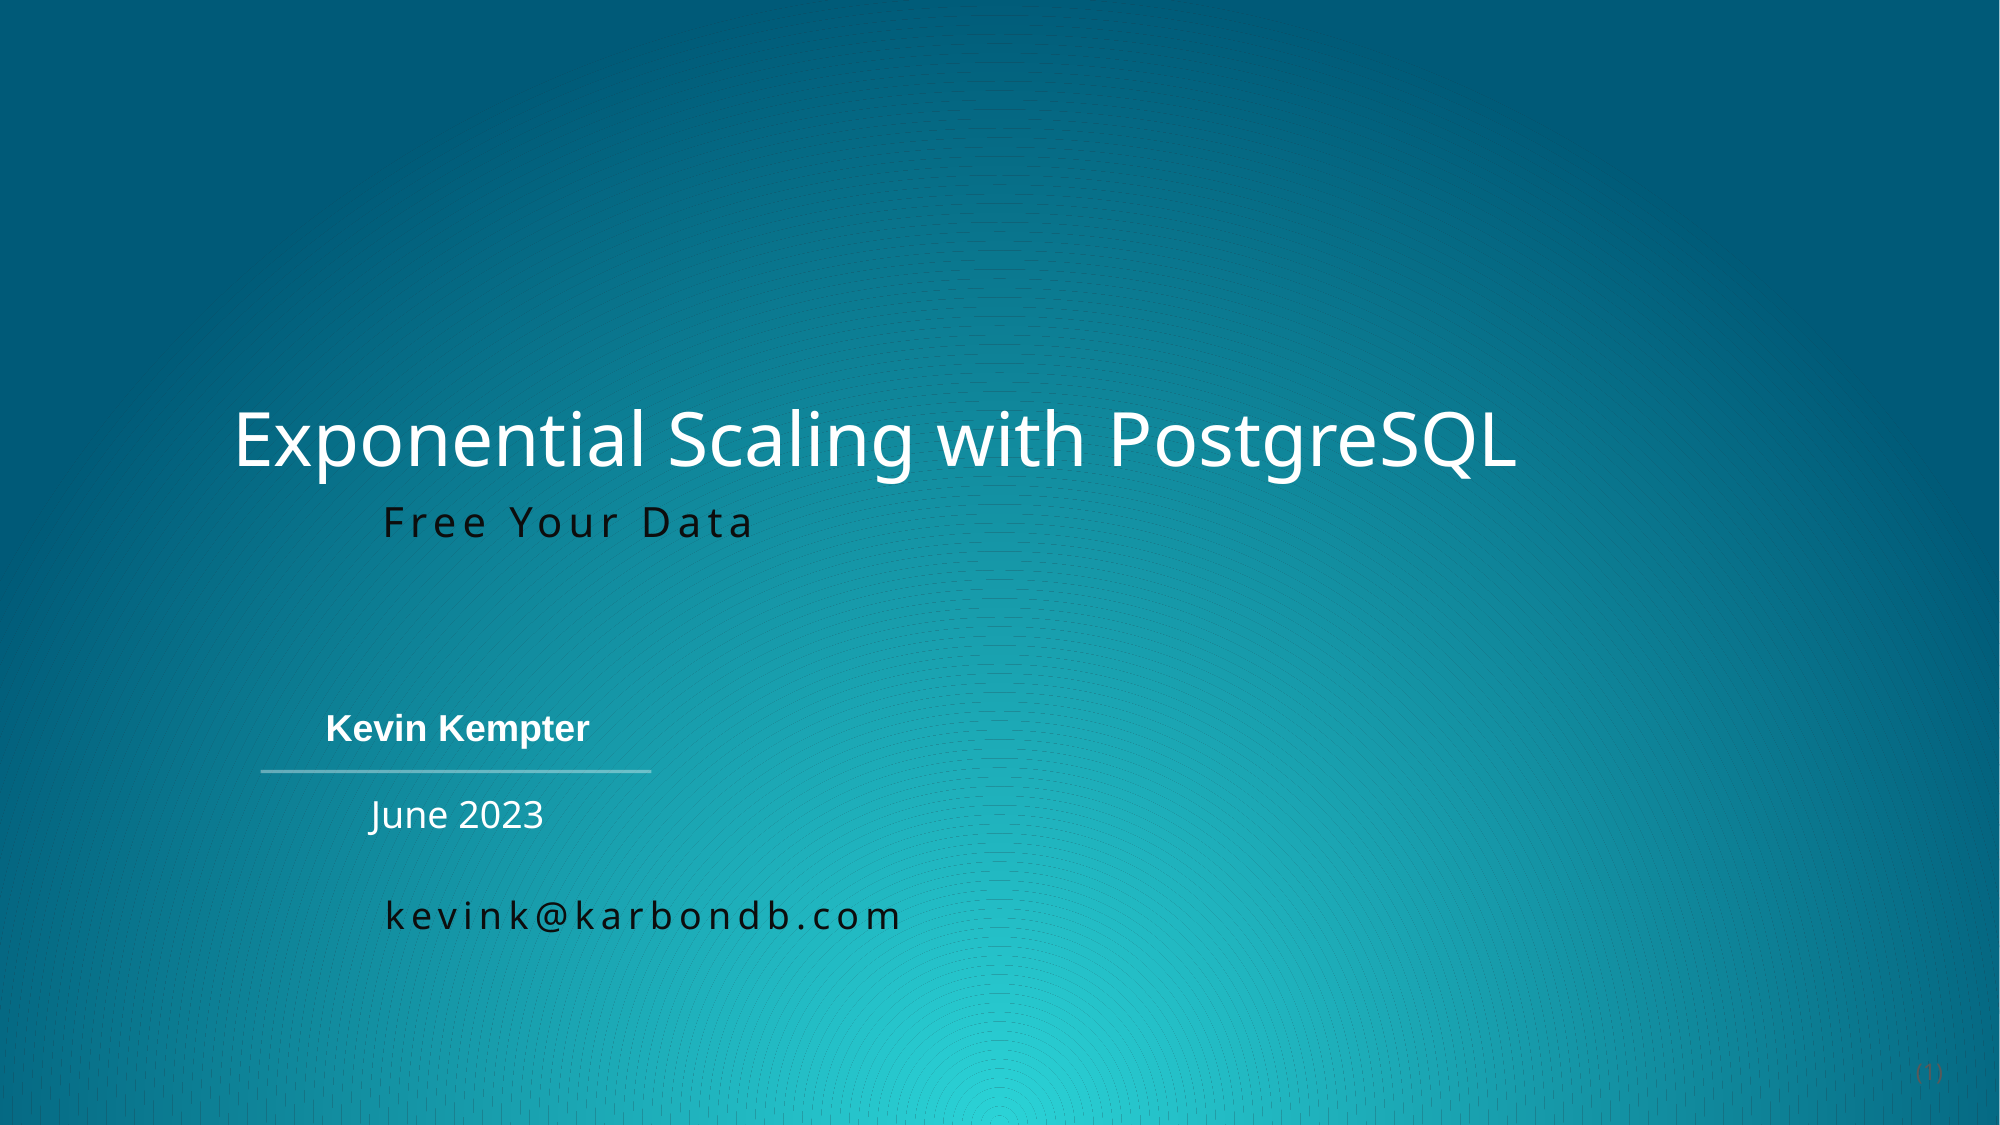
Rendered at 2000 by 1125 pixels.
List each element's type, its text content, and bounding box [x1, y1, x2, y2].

text_box Exponential Scaling with PostgreSQL [63, 383, 1688, 489]
text_box June 2023 [264, 790, 652, 838]
slide_number (<number>) [1508, 1042, 1959, 1103]
text_box Free Your Data [149, 488, 986, 554]
text_box kevink@karbondb.com [268, 884, 1019, 945]
text_box [0, 0, 2000, 1125]
text_box Setup R/W Federated Node [260, 769, 652, 774]
text_box Kevin Kempter [264, 690, 652, 762]
